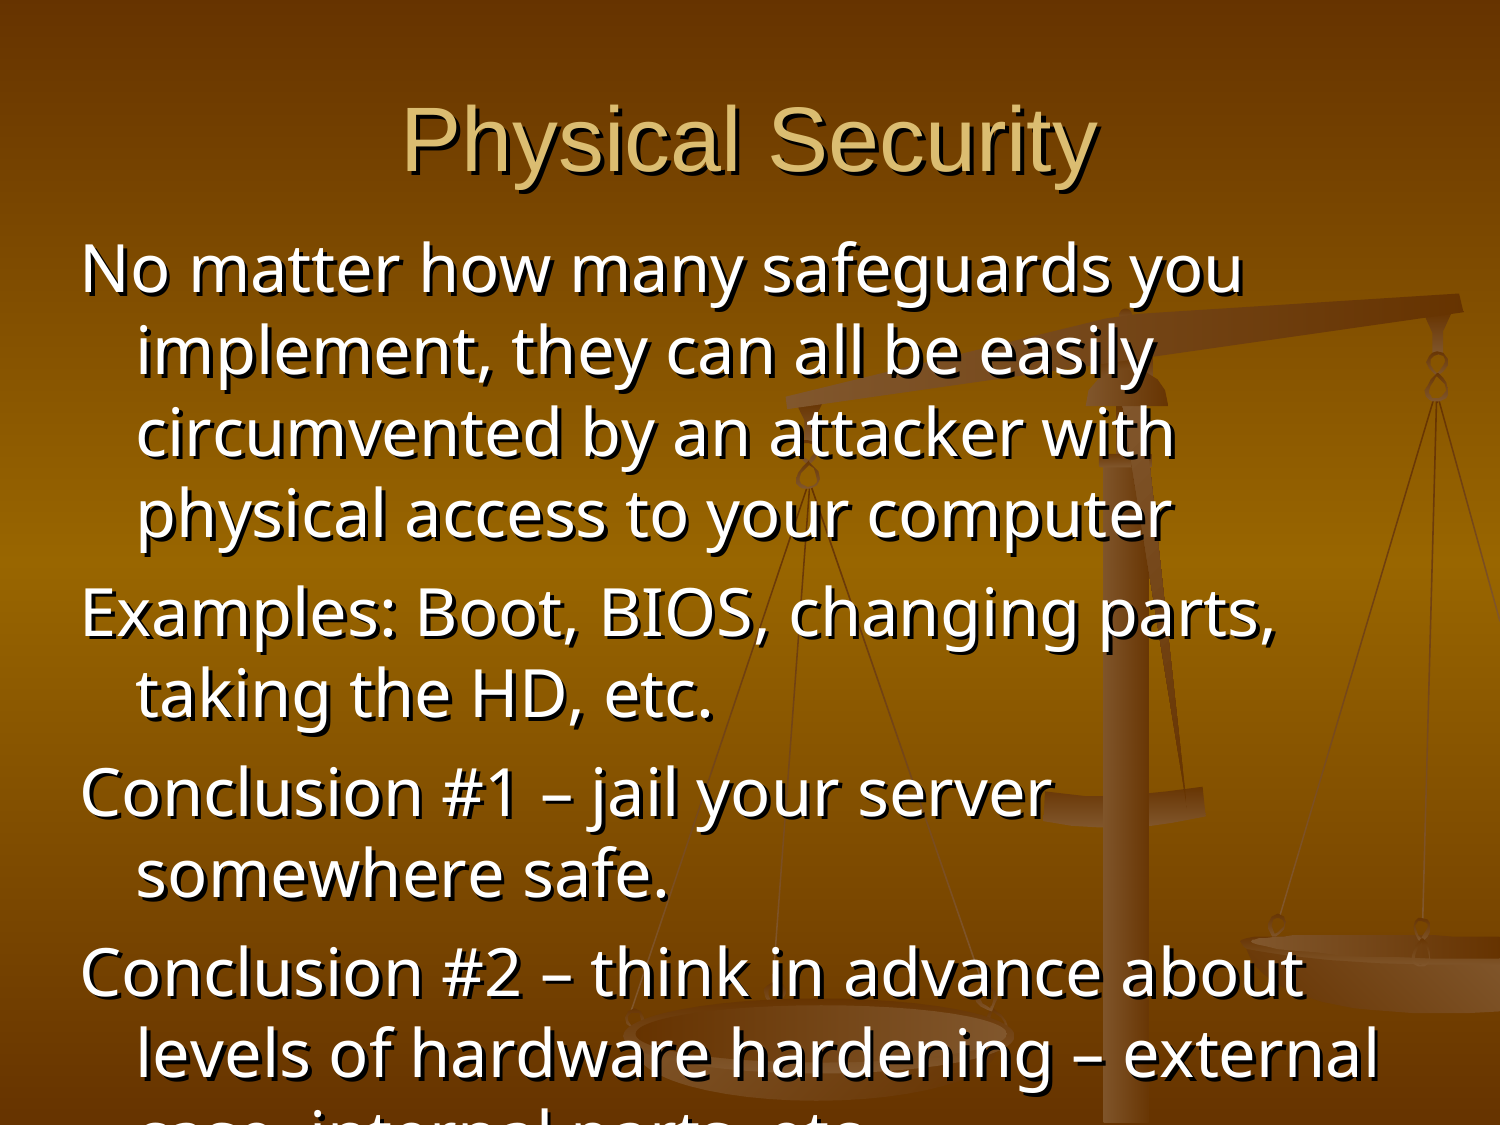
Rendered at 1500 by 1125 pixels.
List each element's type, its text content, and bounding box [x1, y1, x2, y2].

list No matter how many safeguards you implement, they can all be easily circumvented by an attacker with physical access to your computer Examples: Boot, BIOS, changing parts, taking the HD, etc. Conclusion #1 – jail your server somewhere safe. Conclusion #2 – think in advance about levels of hardware hardening – external case, internal parts, etc. [64, 219, 1415, 1083]
title Physical Security [75, 45, 1426, 234]
